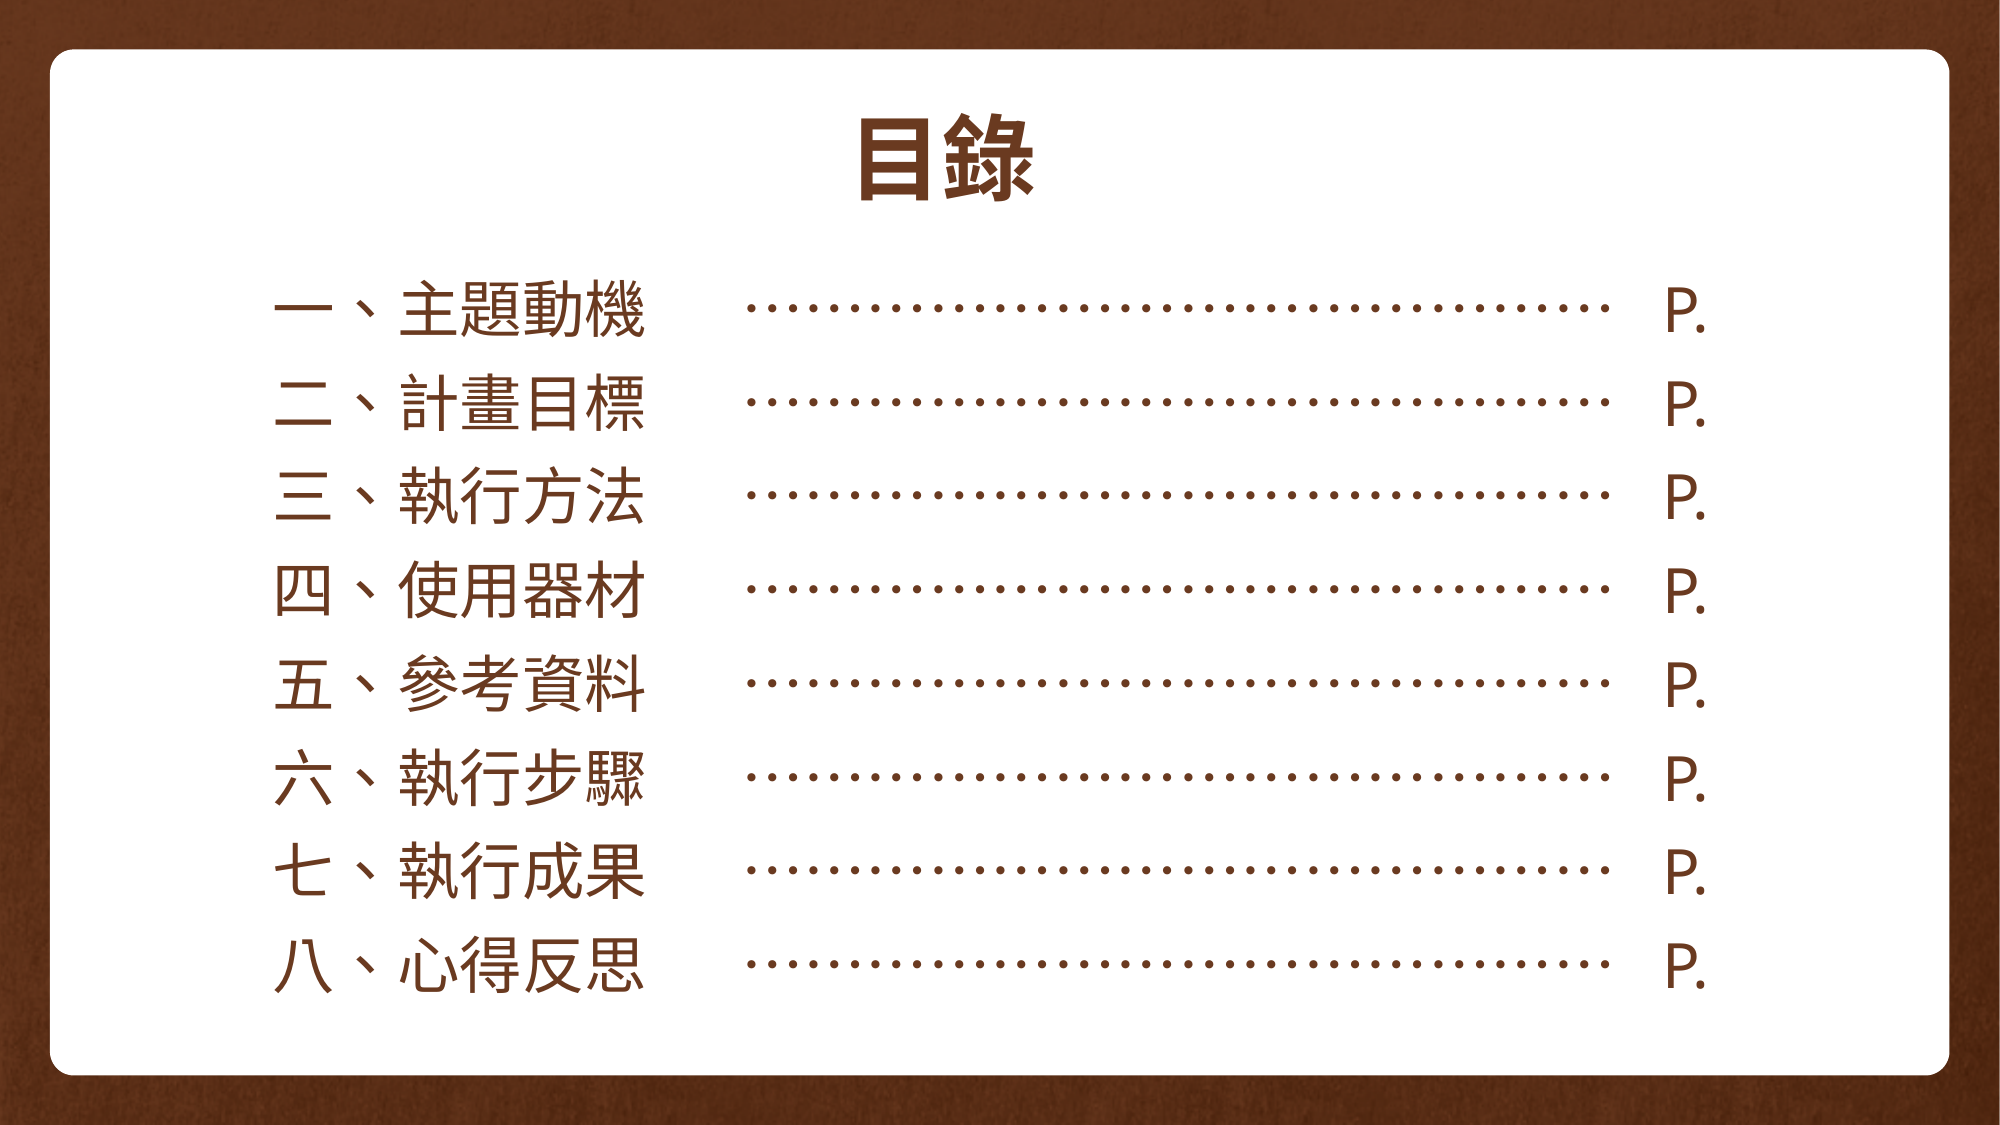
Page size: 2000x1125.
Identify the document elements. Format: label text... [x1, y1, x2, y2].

list 一、主題動機 …………………………………… P. 二、計畫目標 …………………………………… P. 三、執行方法 …………………………………… P. 四、使用器材 …………………………………… P. 五、參考資料 …………………………………… P. 六、執行步驟 …………………………………… P. 七、執行成果 …………………………………… P. 八、心得反思 …………………………………… P. [257, 243, 1743, 1012]
title 目錄 [142, 90, 1743, 220]
picture [0, 0, 2000, 1125]
